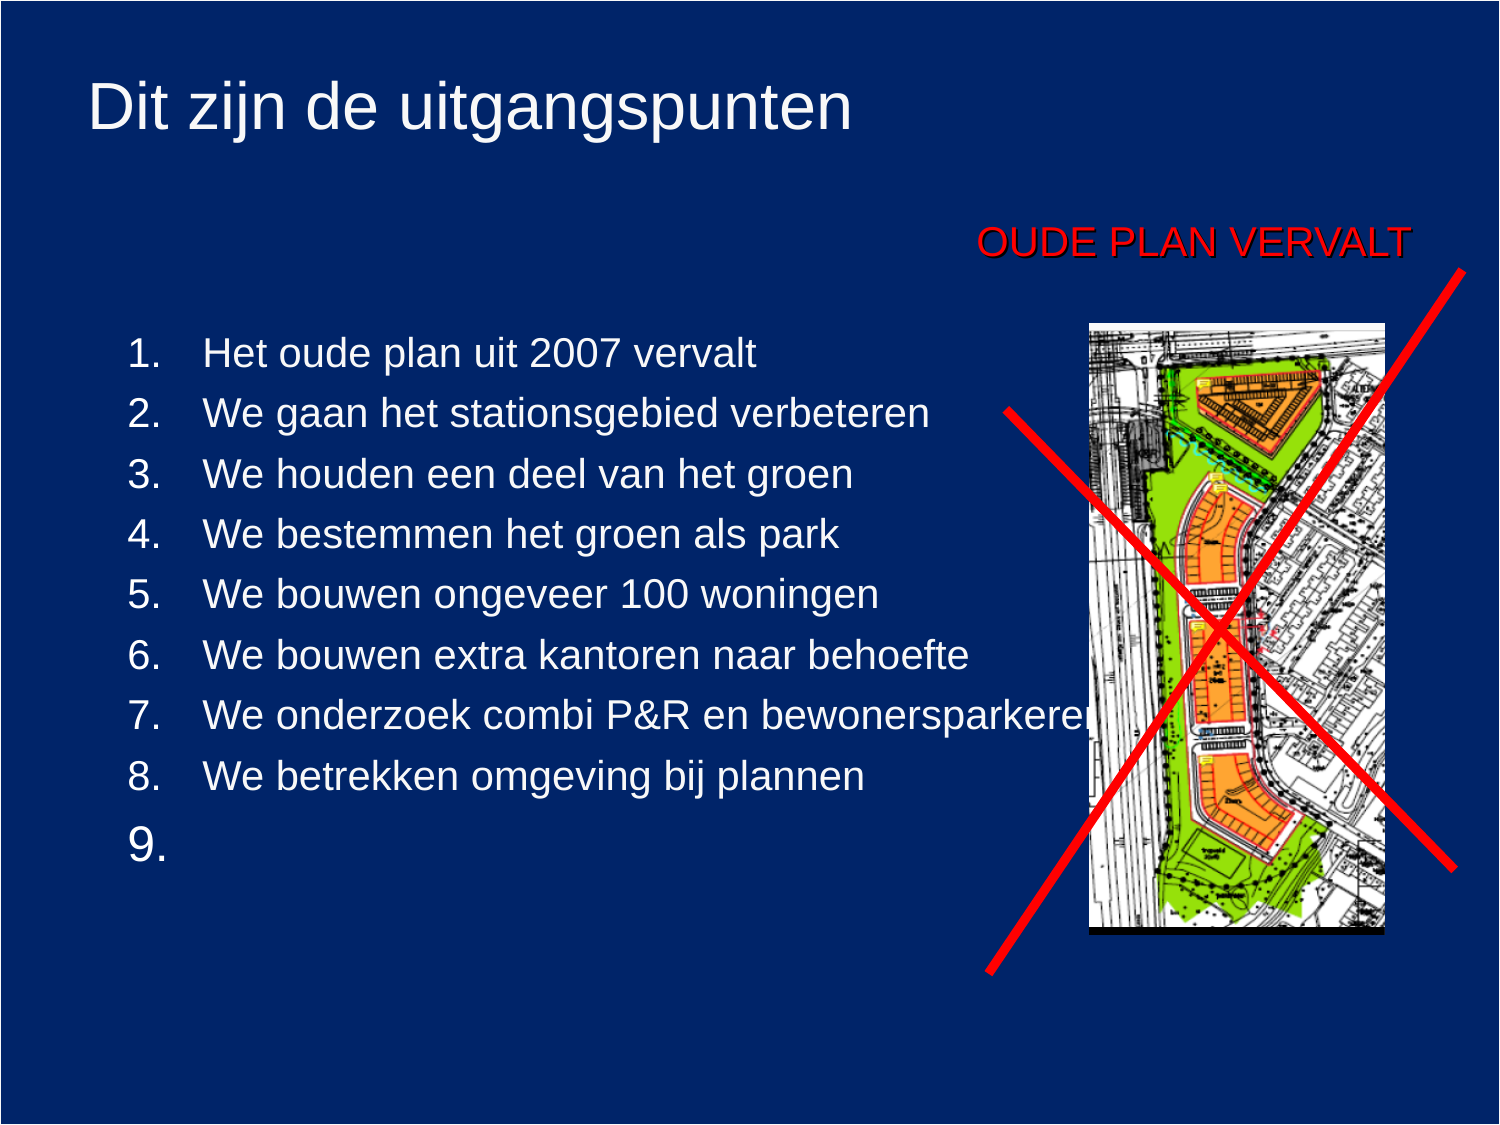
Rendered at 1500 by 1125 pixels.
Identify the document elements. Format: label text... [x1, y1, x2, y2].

text_box [0, 0, 1500, 1125]
list Het oude plan uit 2007 vervalt We gaan het stationsgebied verbeteren We houden een deel van het groen We bestemmen het groen als park We bouwen ongeveer 100 woningen We bouwen extra kantoren naar behoefte We onderzoek combi P&R en bewonersparkeren We betrekken omgeving bij plannen [64, 317, 1195, 983]
picture [1227, 395, 1385, 790]
picture [1089, 503, 1213, 814]
title Dit zijn de uitgangspunten [87, 62, 1463, 225]
picture [1089, 323, 1385, 621]
text_box OUDE PLAN VERVALT [850, 207, 1500, 272]
picture [1089, 638, 1385, 927]
